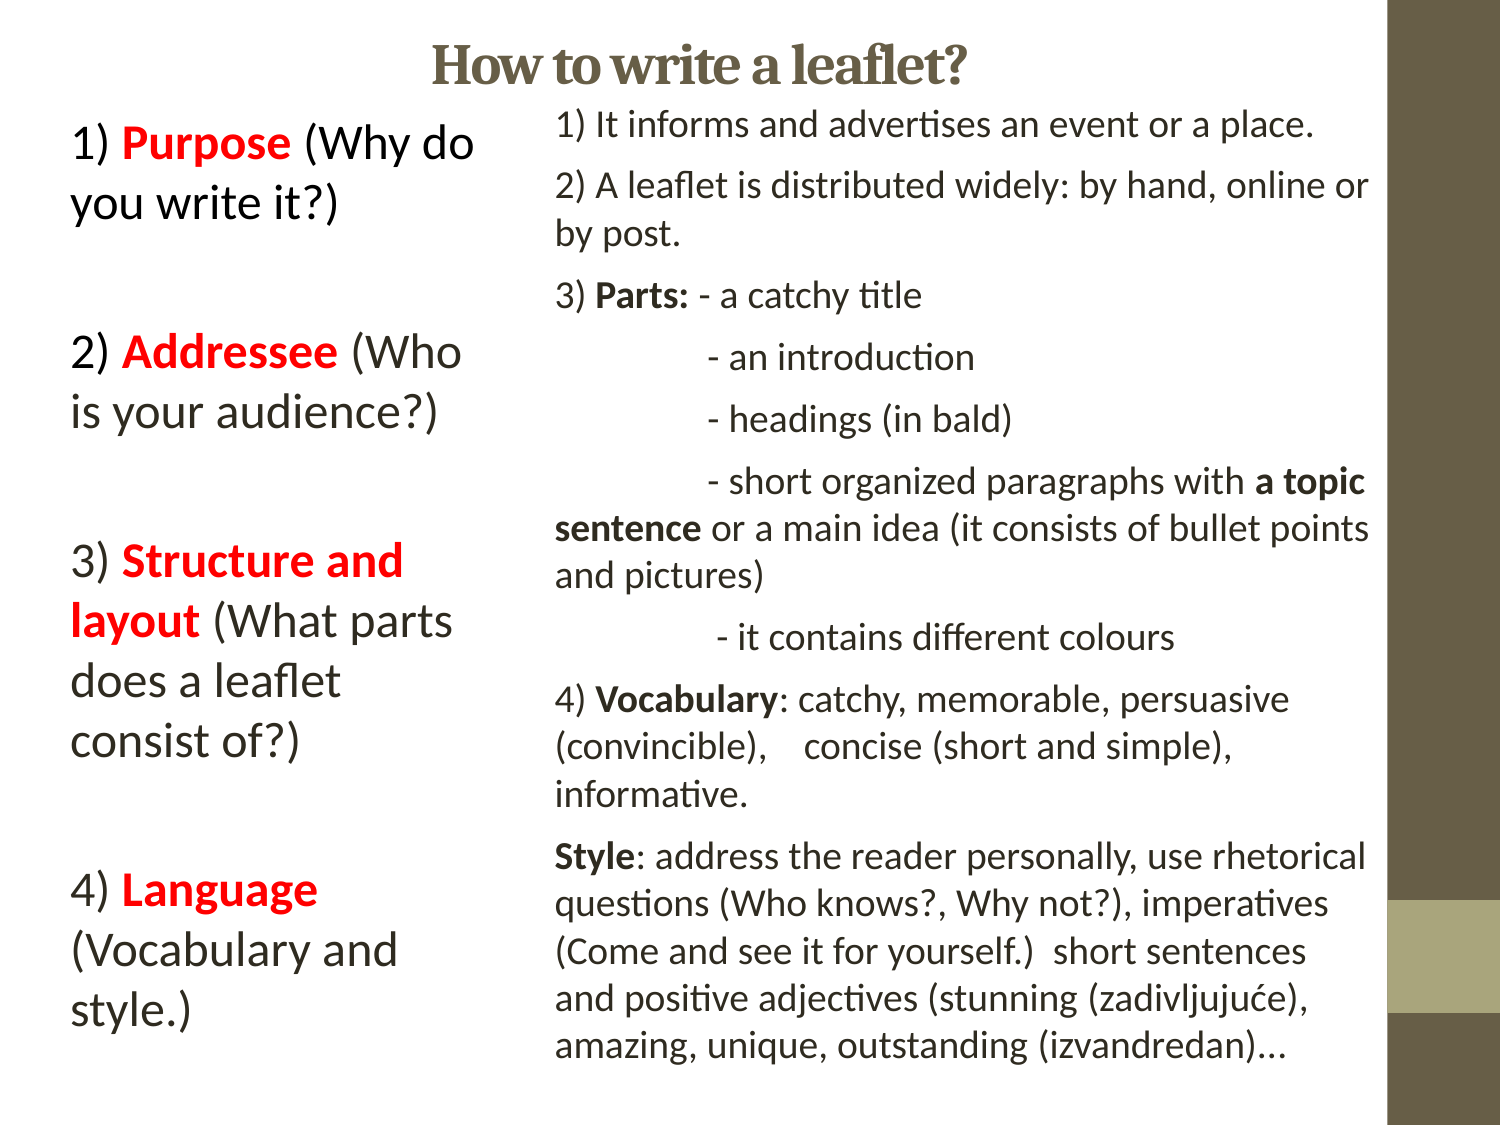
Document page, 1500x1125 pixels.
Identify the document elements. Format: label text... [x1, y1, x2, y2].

title How to write a leaflet? [75, 19, 1326, 79]
list 1) It informs and advertises an event or a place. 2) A leaflet is distributed widely: by hand, online or by post. 3) Parts: - a catchy title - an introduction - headings (in bald) - short organized paragraphs with a topic sentence or a main idea (it consists of bullet points and pictures) - it contains different colours 4) Vocabulary: catchy, memorable, persuasive (convincible), concise (short and simple), informative. Style: address the reader personally, use rhetorical questions (Who knows?, Why not?), imperatives (Come and see it for yourself.) short sentences and positive adjectives (stunning (zadivljujuće), amazing, unique, outstanding (izvandredan)... [501, 90, 1388, 1083]
list 1) Purpose (Why do you write it?) 2) Addressee (Who is your audience?) 3) Structure and layout (What parts does a leaflet consist of?) 4) Language (Vocabulary and style.) [17, 101, 502, 1095]
